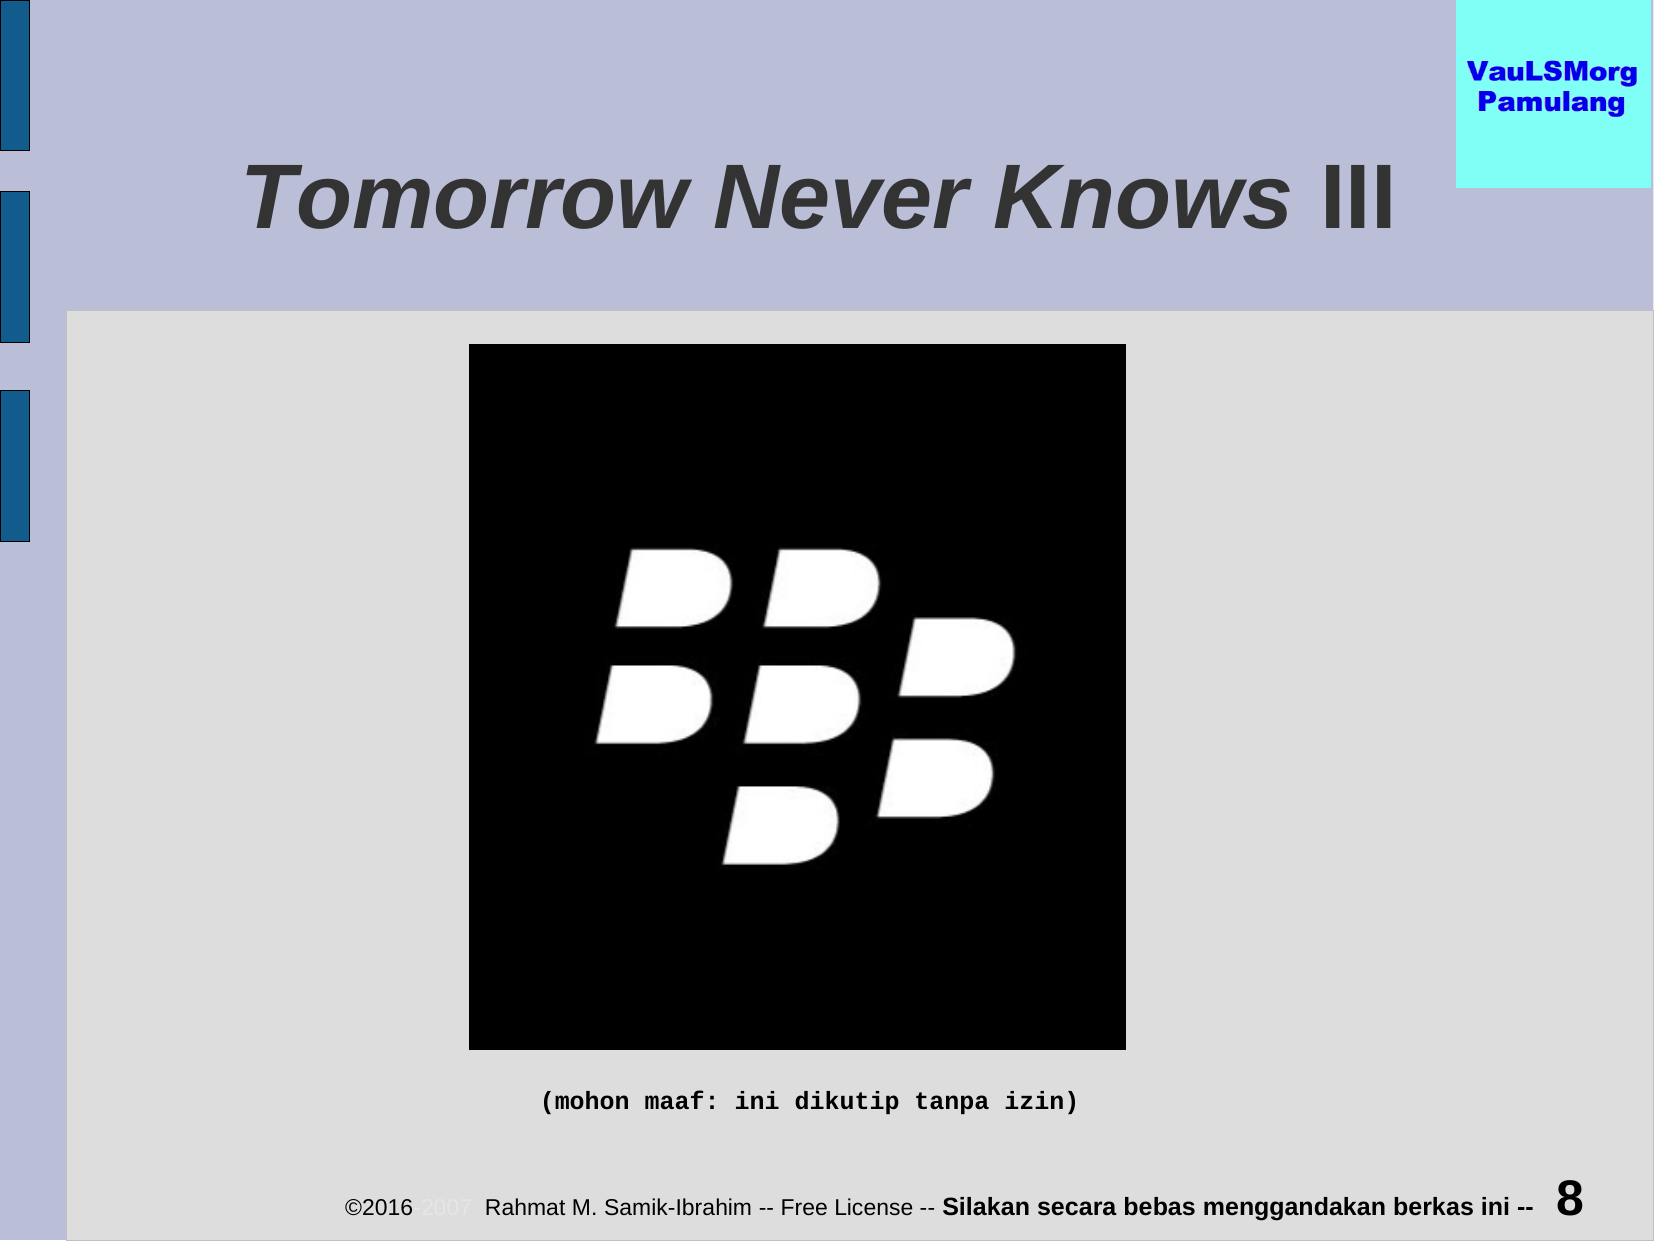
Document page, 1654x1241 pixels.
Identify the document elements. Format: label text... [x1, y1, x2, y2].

picture [1456, 0, 1651, 188]
picture [469, 344, 1126, 1051]
text_box (mohon maaf: ini dikutip tanpa izin) [525, 1081, 1095, 1126]
title Tomorrow Never Knows III [112, 92, 1525, 301]
